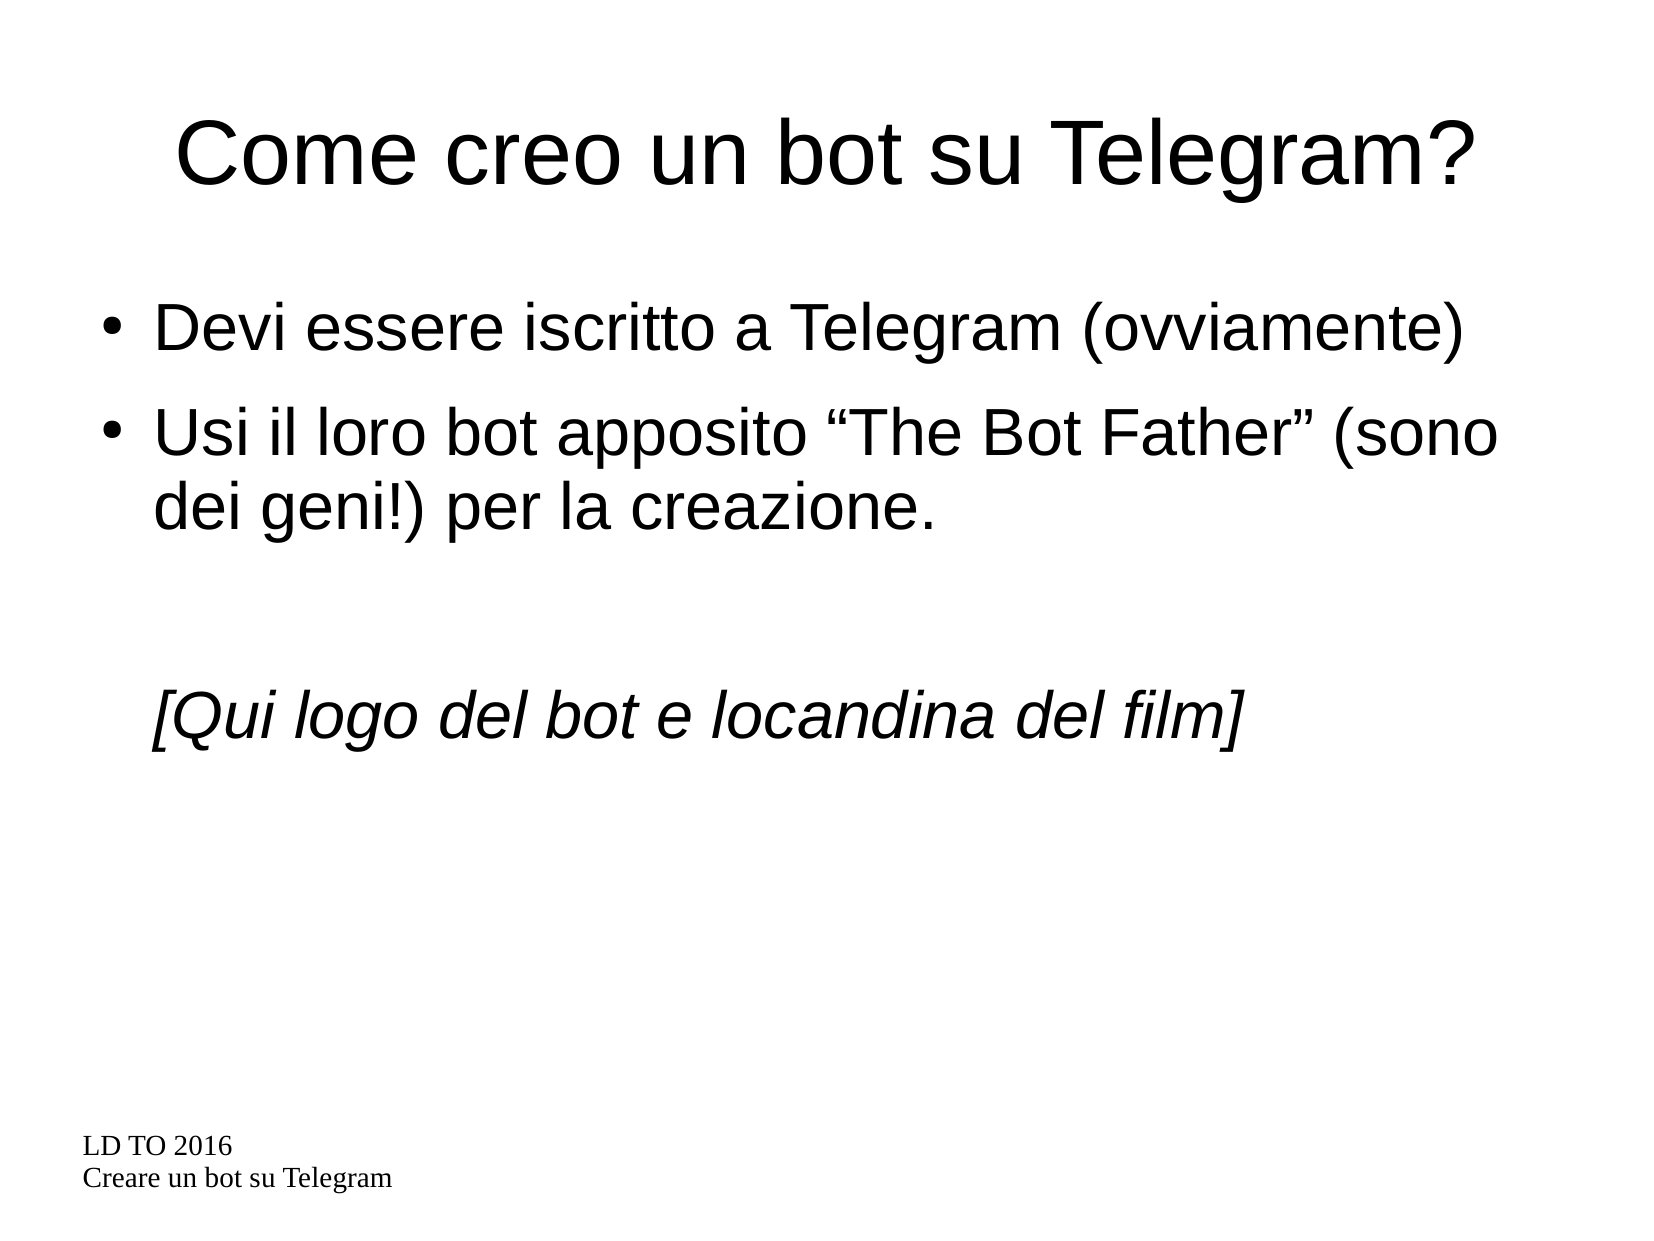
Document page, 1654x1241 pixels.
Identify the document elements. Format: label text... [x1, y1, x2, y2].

title Come creo un bot su Telegram? [82, 49, 1571, 257]
list Devi essere iscritto a Telegram (ovviamente) Usi il loro bot apposito “The Bot Father” (sono dei geni!) per la creazione. [Qui logo del bot e locandina del film] [82, 290, 1571, 1010]
